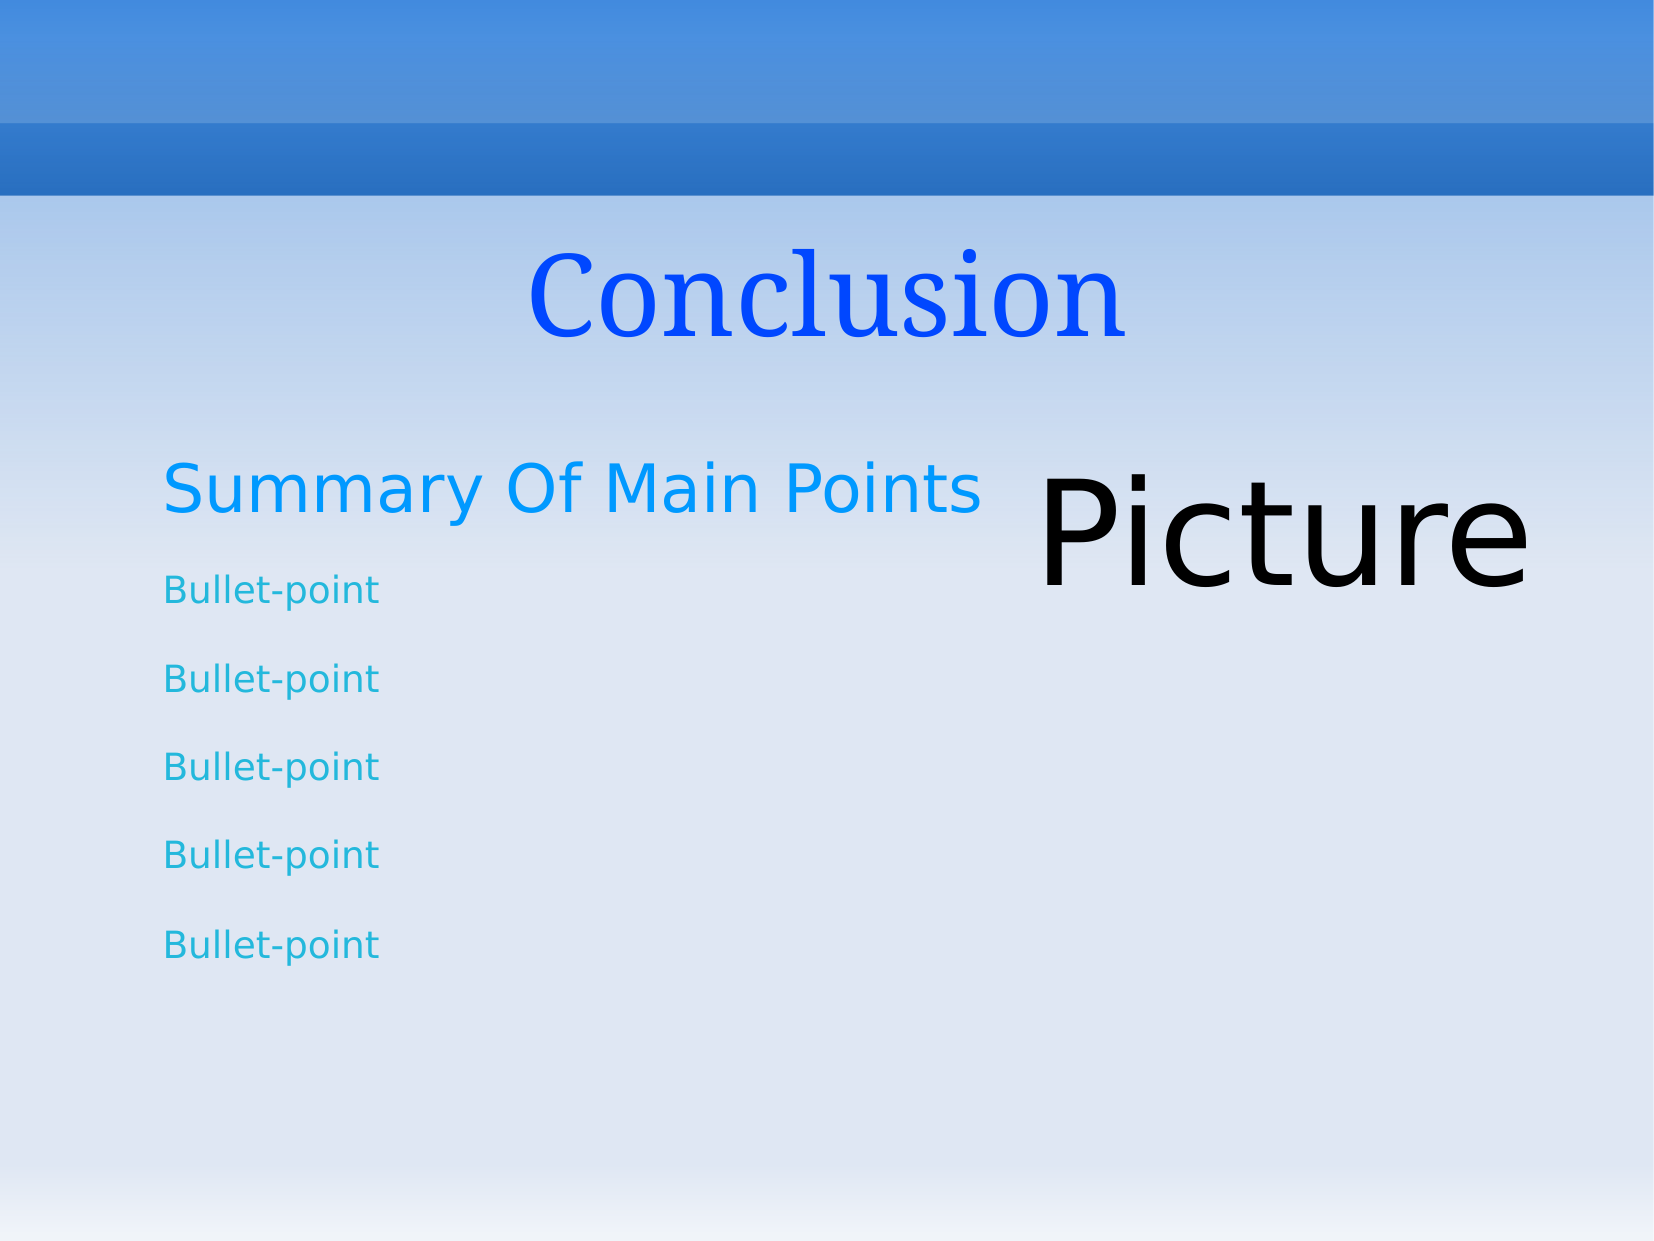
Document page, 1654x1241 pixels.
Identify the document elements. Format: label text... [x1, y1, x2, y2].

text_box Bullet-point [147, 738, 945, 797]
text_box Conclusion [0, 206, 1654, 352]
text_box Summary Of Main Points [147, 442, 1004, 536]
text_box Bullet-point [147, 561, 945, 621]
text_box Bullet-point [147, 826, 945, 886]
text_box Bullet-point [147, 650, 945, 709]
text_box Picture [1003, 442, 1565, 975]
picture [0, 352, 1654, 1241]
text_box Bullet-point [147, 916, 945, 975]
picture [0, 0, 1654, 206]
